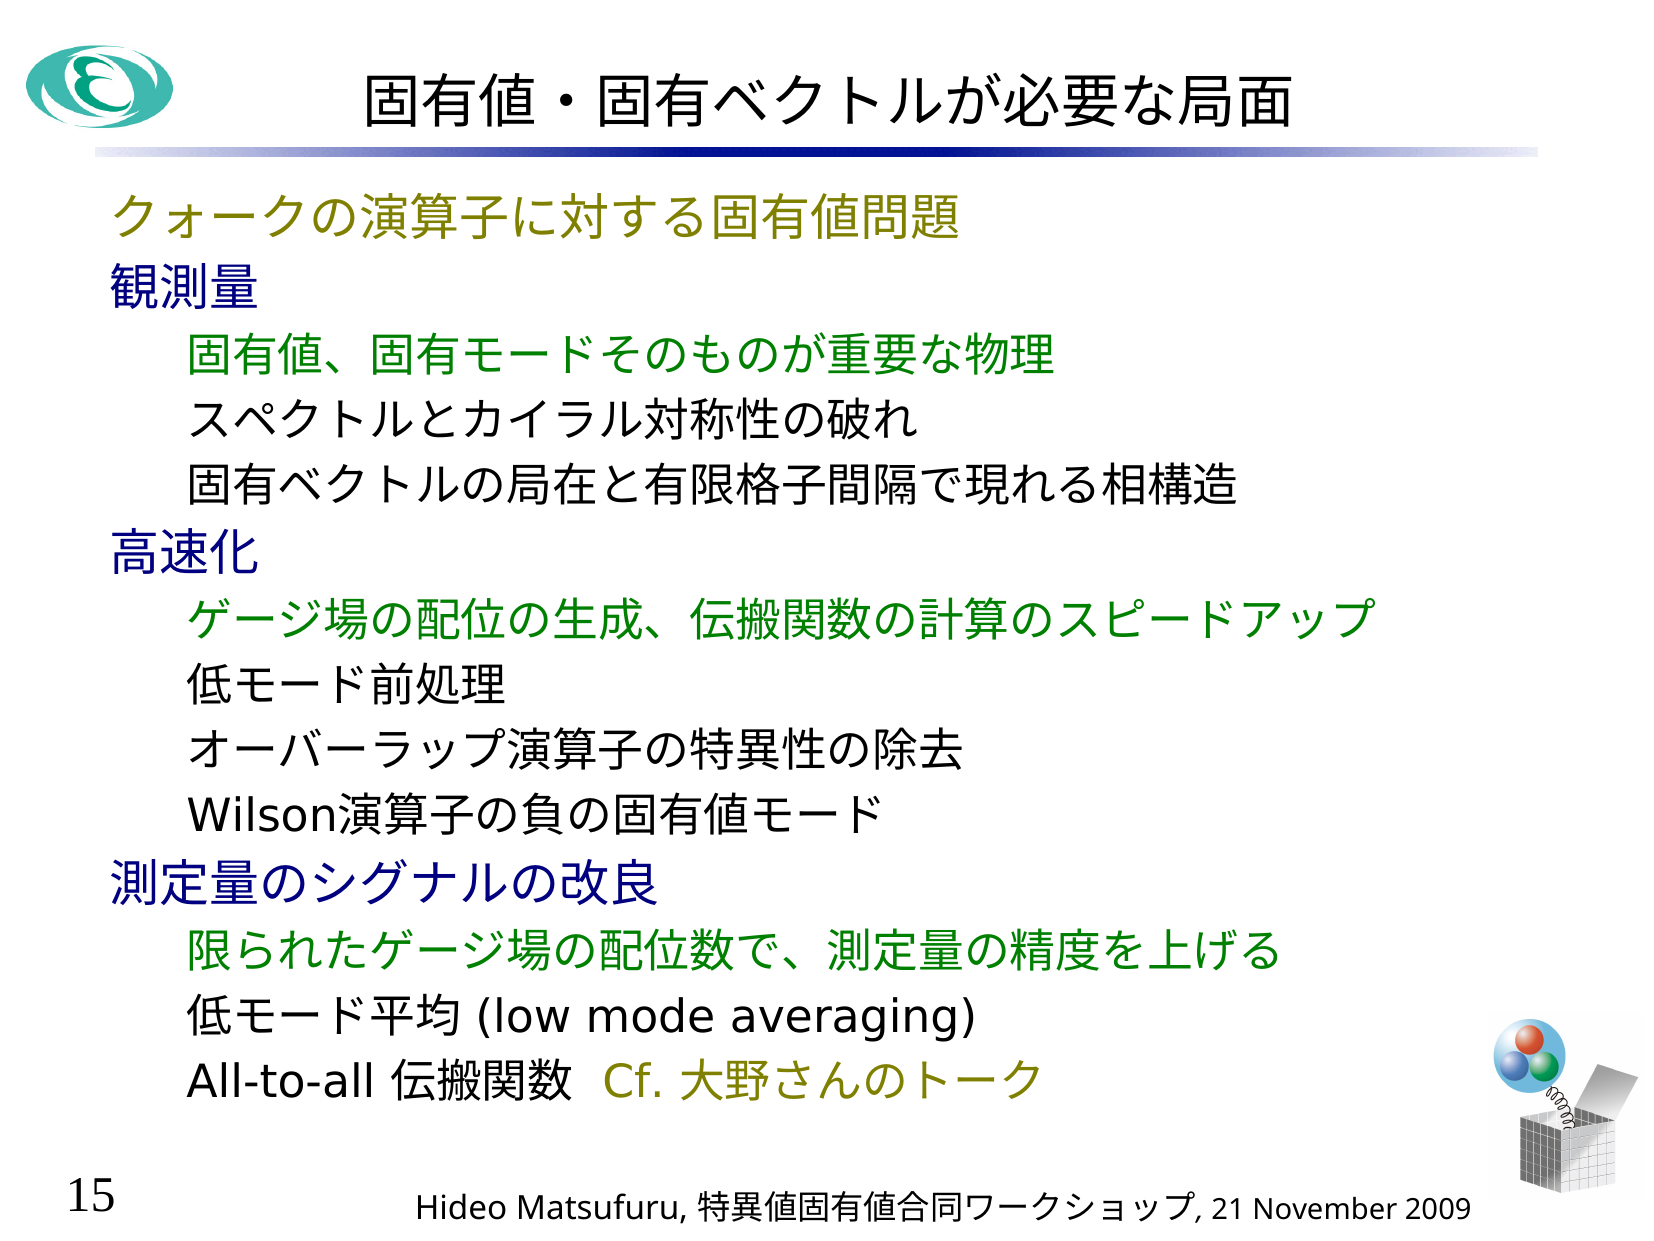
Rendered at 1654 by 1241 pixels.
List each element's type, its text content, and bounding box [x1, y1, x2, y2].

picture [20, 37, 179, 136]
title 固有値・固有ベクトルが必要な局面 [204, 49, 1453, 156]
list クォークの演算子に対する固有値問題 観測量 固有値、固有モードそのものが重要な物理 スペクトルとカイラル対称性の破れ 固有ベクトルの局在と有限格子間隔で現れる相構造 高速化 ゲージ場の配位の生成、伝搬関数の計算のスピードアップ 低モード前処理 オーバーラップ演算子の特異性の除去 Wilson演算子の負の固有値モード 測定量のシグナルの改良 限られたゲージ場の配位数で、測定量の精度を上げる 低モード平均 (low mode averaging) All-to-all 伝搬関数 Cf. 大野さんのトーク [92, 188, 1544, 1109]
picture [95, 147, 1538, 157]
picture [1488, 1012, 1644, 1200]
